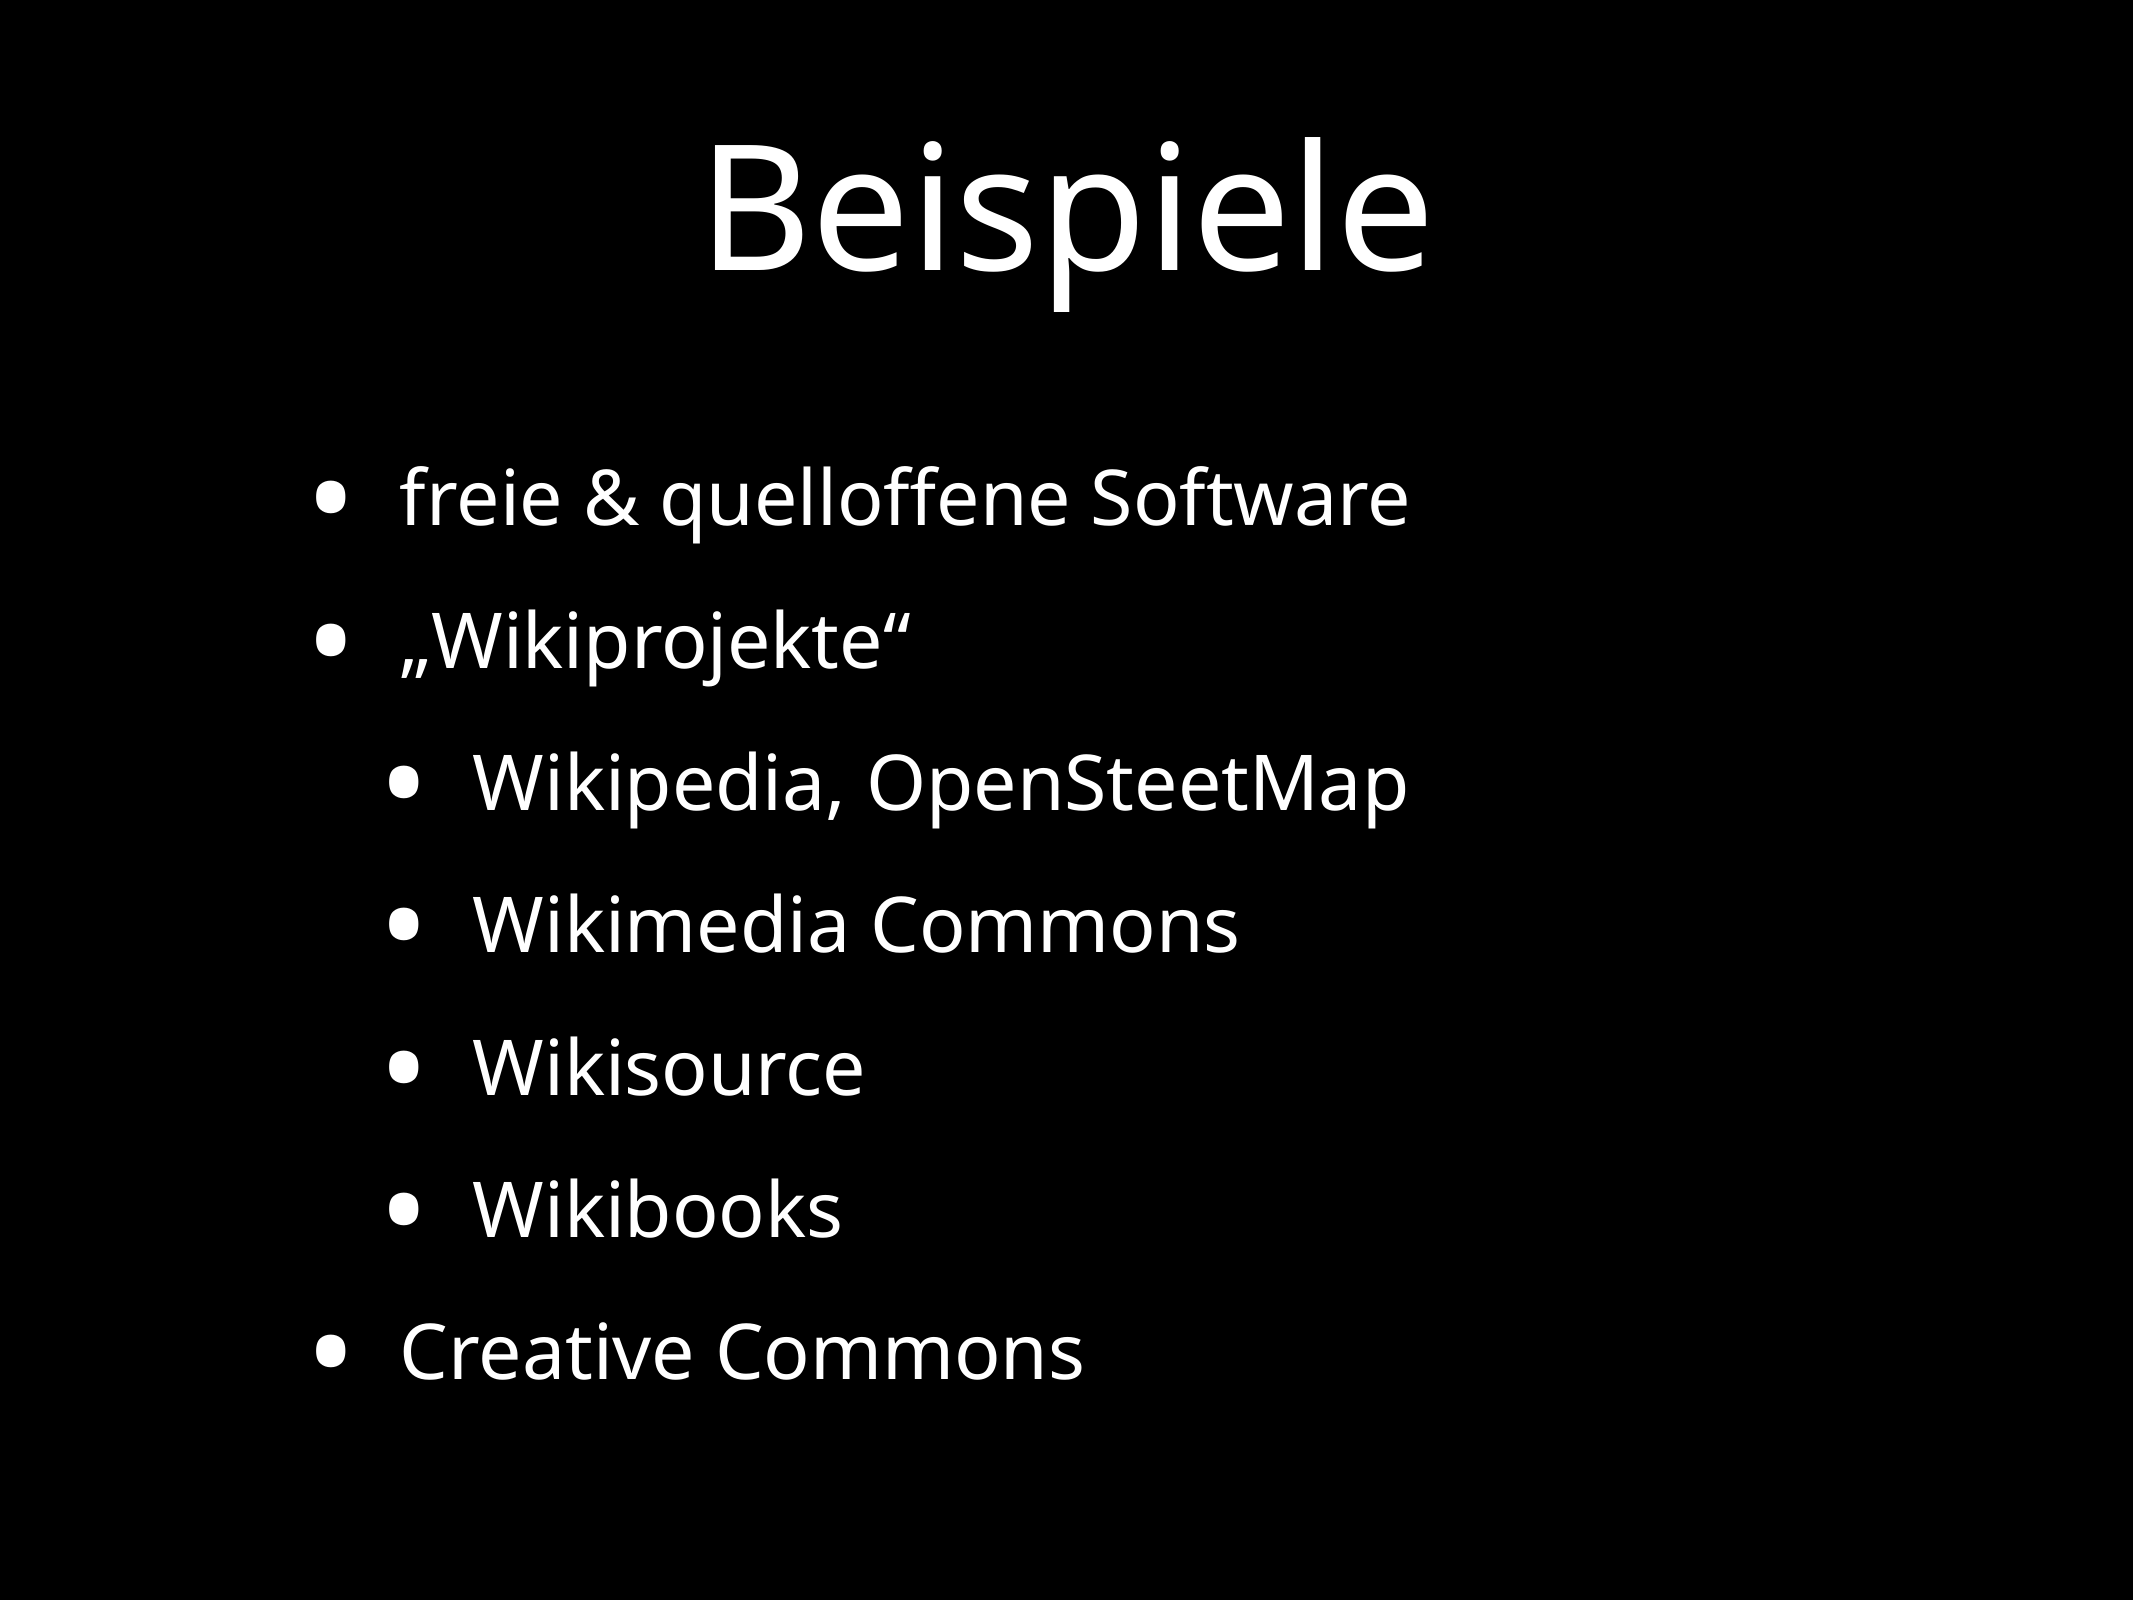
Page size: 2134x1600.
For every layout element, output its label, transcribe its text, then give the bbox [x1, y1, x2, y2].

title Beispiele [208, 0, 1925, 400]
list freie & quelloffene Software „Wikiprojekte“ Wikipedia, OpenSteetMap Wikimedia Commons Wikisource Wikibooks Creative Commons [245, 254, 1963, 1590]
